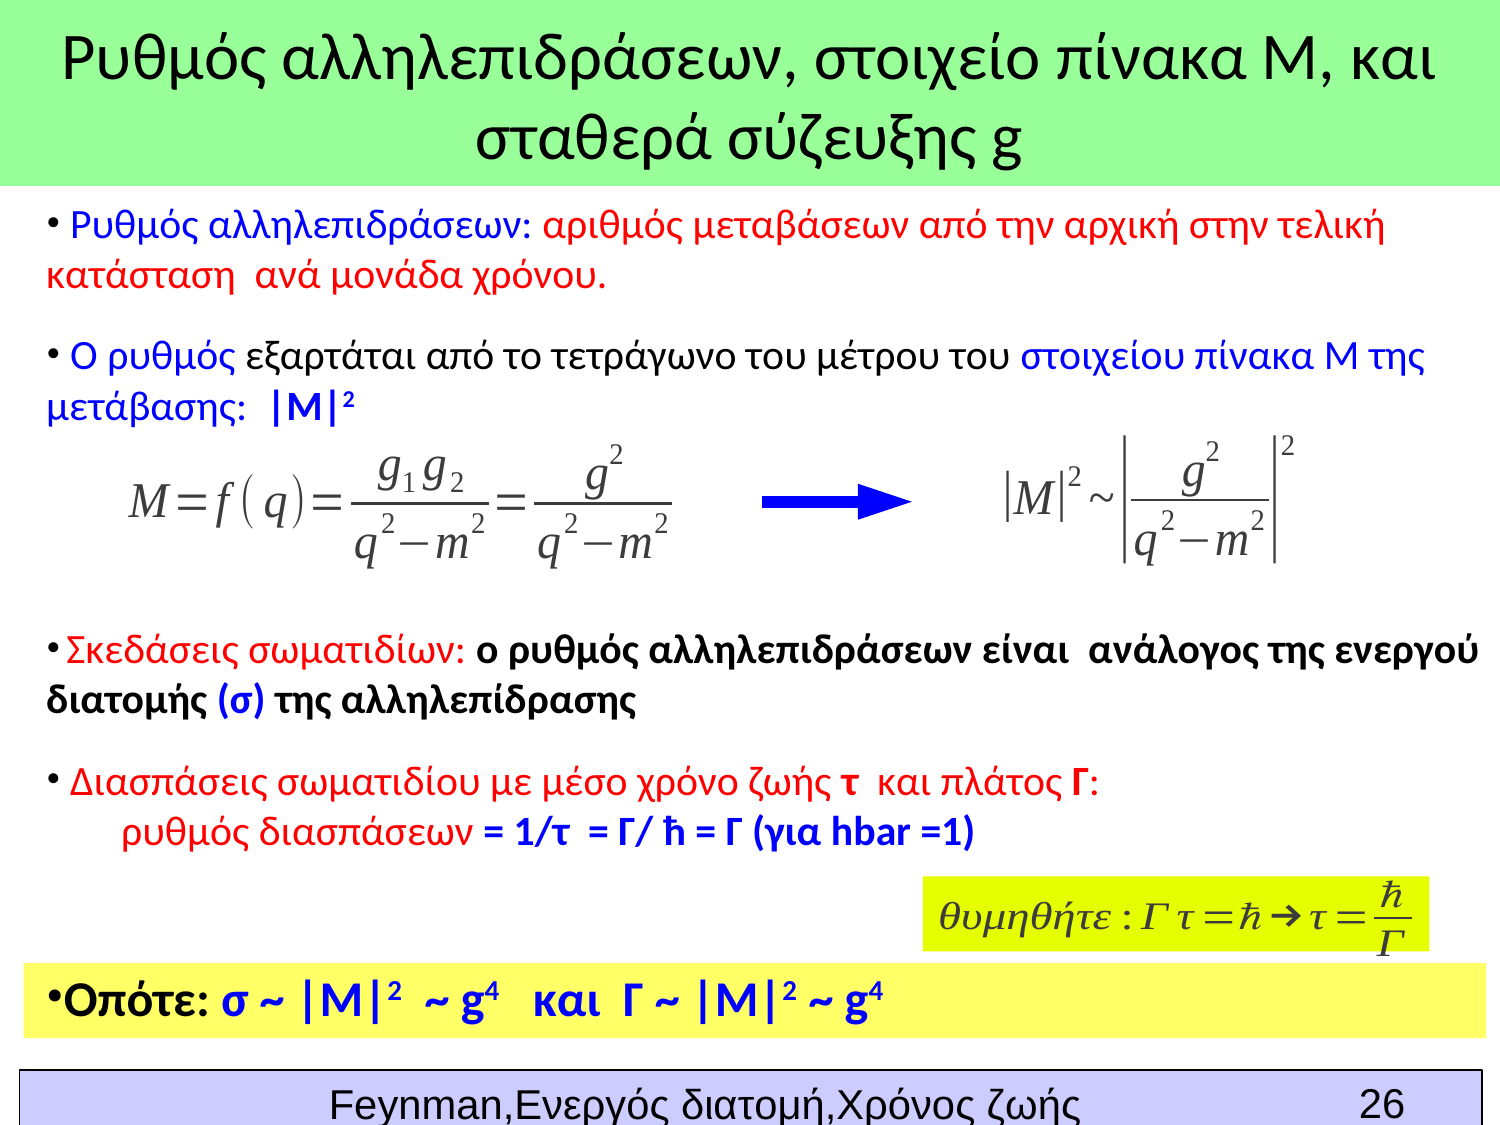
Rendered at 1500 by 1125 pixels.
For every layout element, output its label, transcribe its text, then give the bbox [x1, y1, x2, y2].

text_box Pυθμός αλληλεπιδράσεων: αριθμός μεταβάσεων από την αρχική στην τελική κατάσταση ανά μονάδα χρόνου. Ο ρυθμός εξαρτάται από το τετράγωνο του μέτρου του στοιχείου πίνακα Μ της μετάβασης: |M|2 Σκεδάσεις σωματιδίων: ο ρυθμός αλληλεπιδράσεων είναι ανάλογος της ενεργού διατομής (σ) της αλληλεπίδρασης Διασπάσεις σωματιδίου με μέσο χρόνο ζωής τ και πλάτος Γ: ρυθμός διασπάσεων = 1/τ = Γ/ ħ = Γ (για hbar =1) Οπότε: σ ~ |M|2 ~ g4 και Γ ~ |M|2 ~ g4 [31, 189, 1500, 1034]
text_box [922, 876, 926, 952]
chart [926, 875, 1430, 964]
chart [113, 436, 692, 570]
text_box Ρυθμός αλληλεπιδράσεων, στοιχείο πίνακα Μ, και σταθερά σύζευξης g [0, 0, 1500, 186]
chart [986, 426, 1310, 566]
text_box [23, 963, 1487, 1039]
